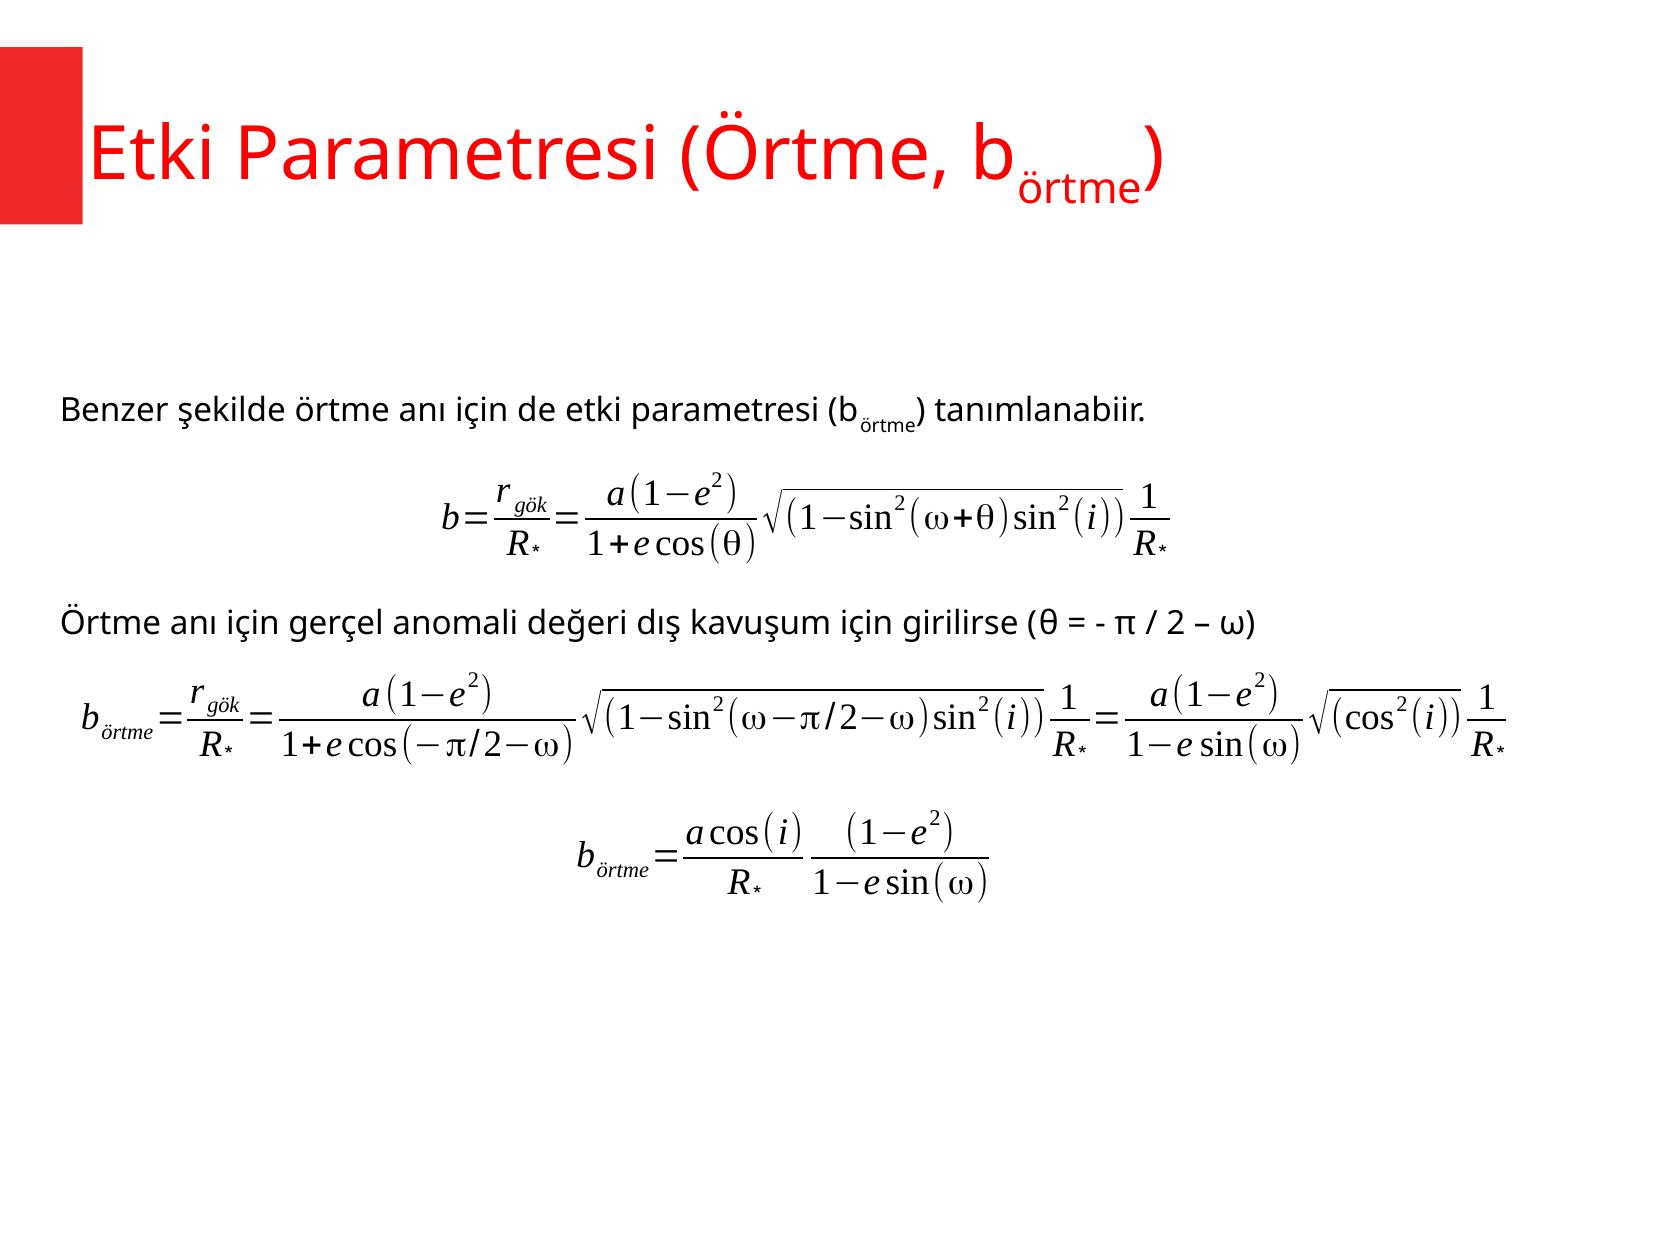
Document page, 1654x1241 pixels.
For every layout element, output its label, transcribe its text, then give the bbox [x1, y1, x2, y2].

chart [74, 667, 1515, 768]
chart [570, 805, 998, 906]
text_box Benzer şekilde örtme anı için de etki parametresi (börtme) tanımlanabiir. [45, 379, 1516, 443]
title Etki Parametresi (Örtme, börtme) [87, 79, 1623, 237]
text_box Örtme anı için gerçel anomali değeri dış kavuşum için girilirse (θ = - π / 2 – ω) [45, 591, 1501, 658]
chart [434, 466, 1178, 567]
